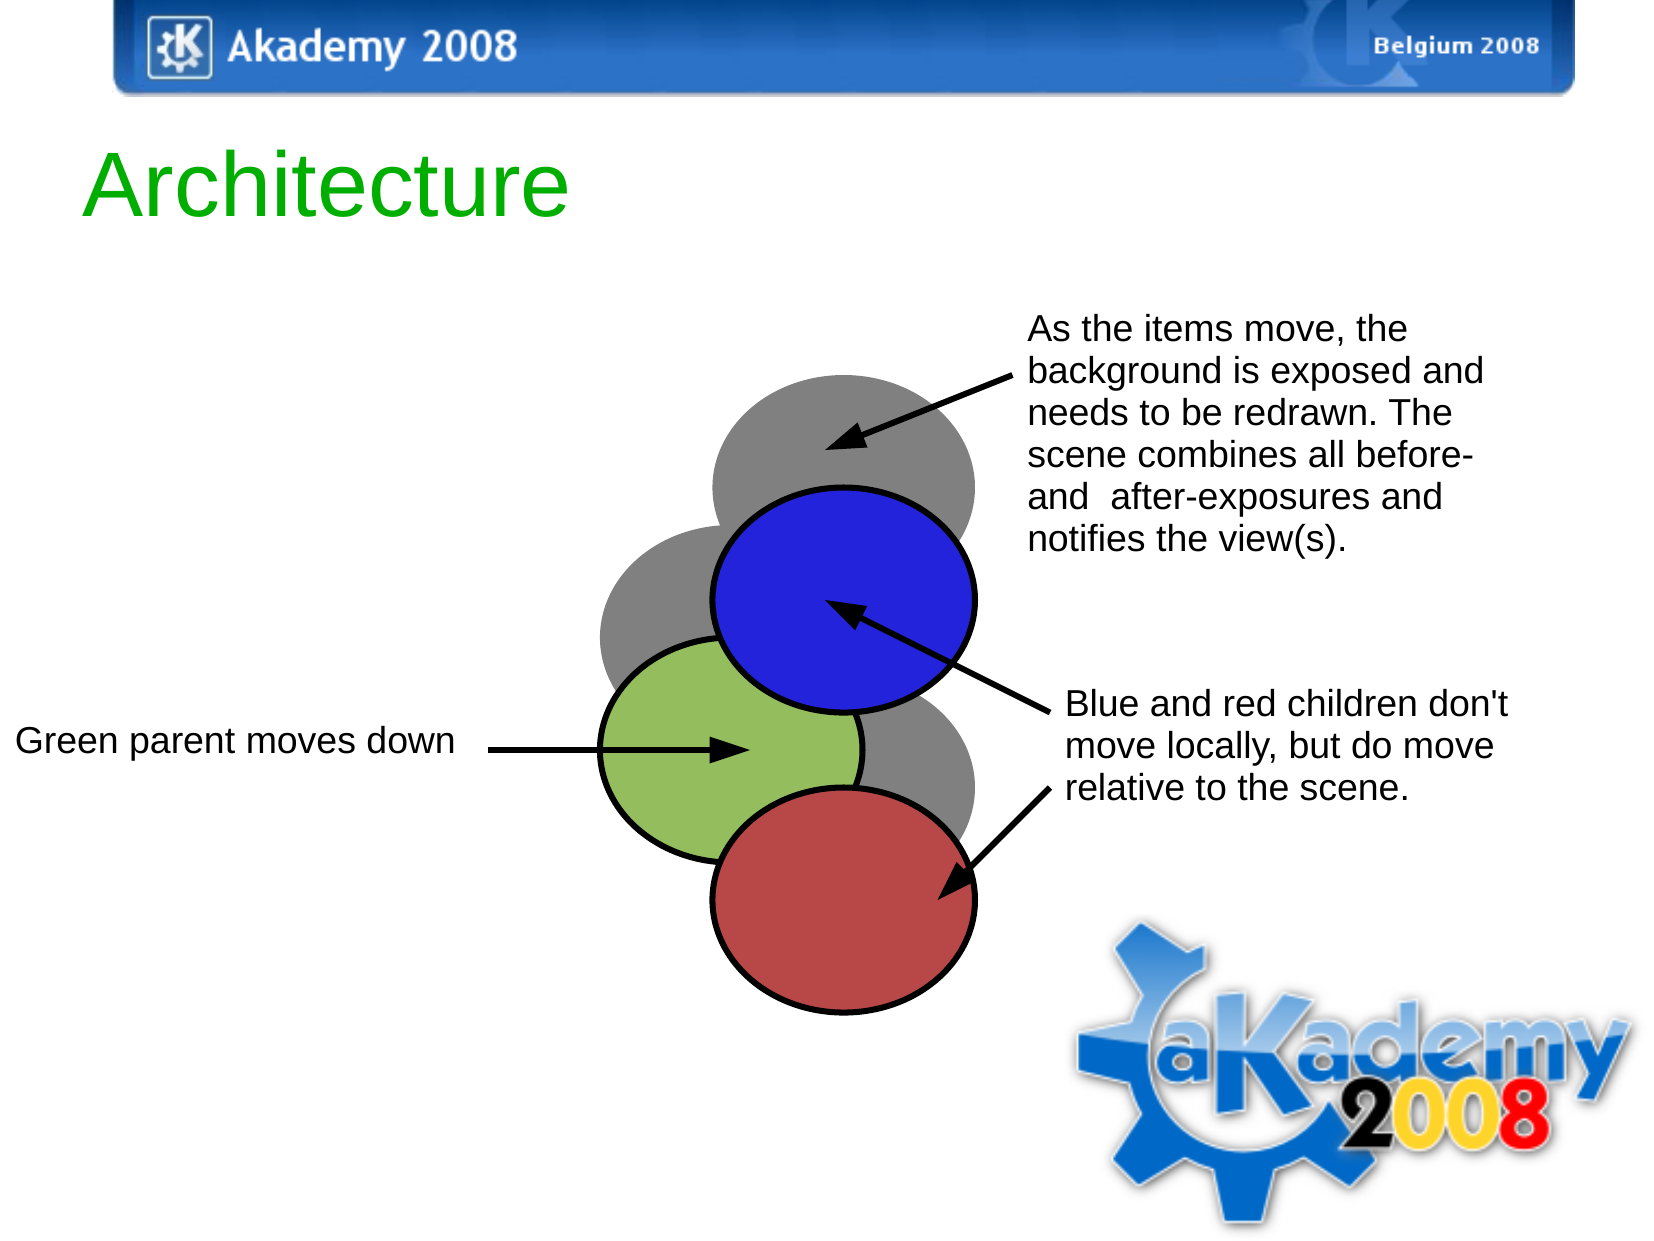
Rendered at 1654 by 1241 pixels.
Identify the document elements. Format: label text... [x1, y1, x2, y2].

text_box Blue and red children don't move locally, but do move relative to the scene. [1050, 675, 1576, 816]
text_box As the items move, the background is exposed and needs to be redrawn. The scene combines all before- and after-exposures and notifies the view(s). [1012, 300, 1538, 567]
picture [1053, 914, 1654, 1241]
picture [112, 0, 1575, 98]
text_box [599, 375, 976, 1013]
title Architecture [82, 112, 1571, 257]
text_box Green parent moves down [0, 712, 526, 770]
